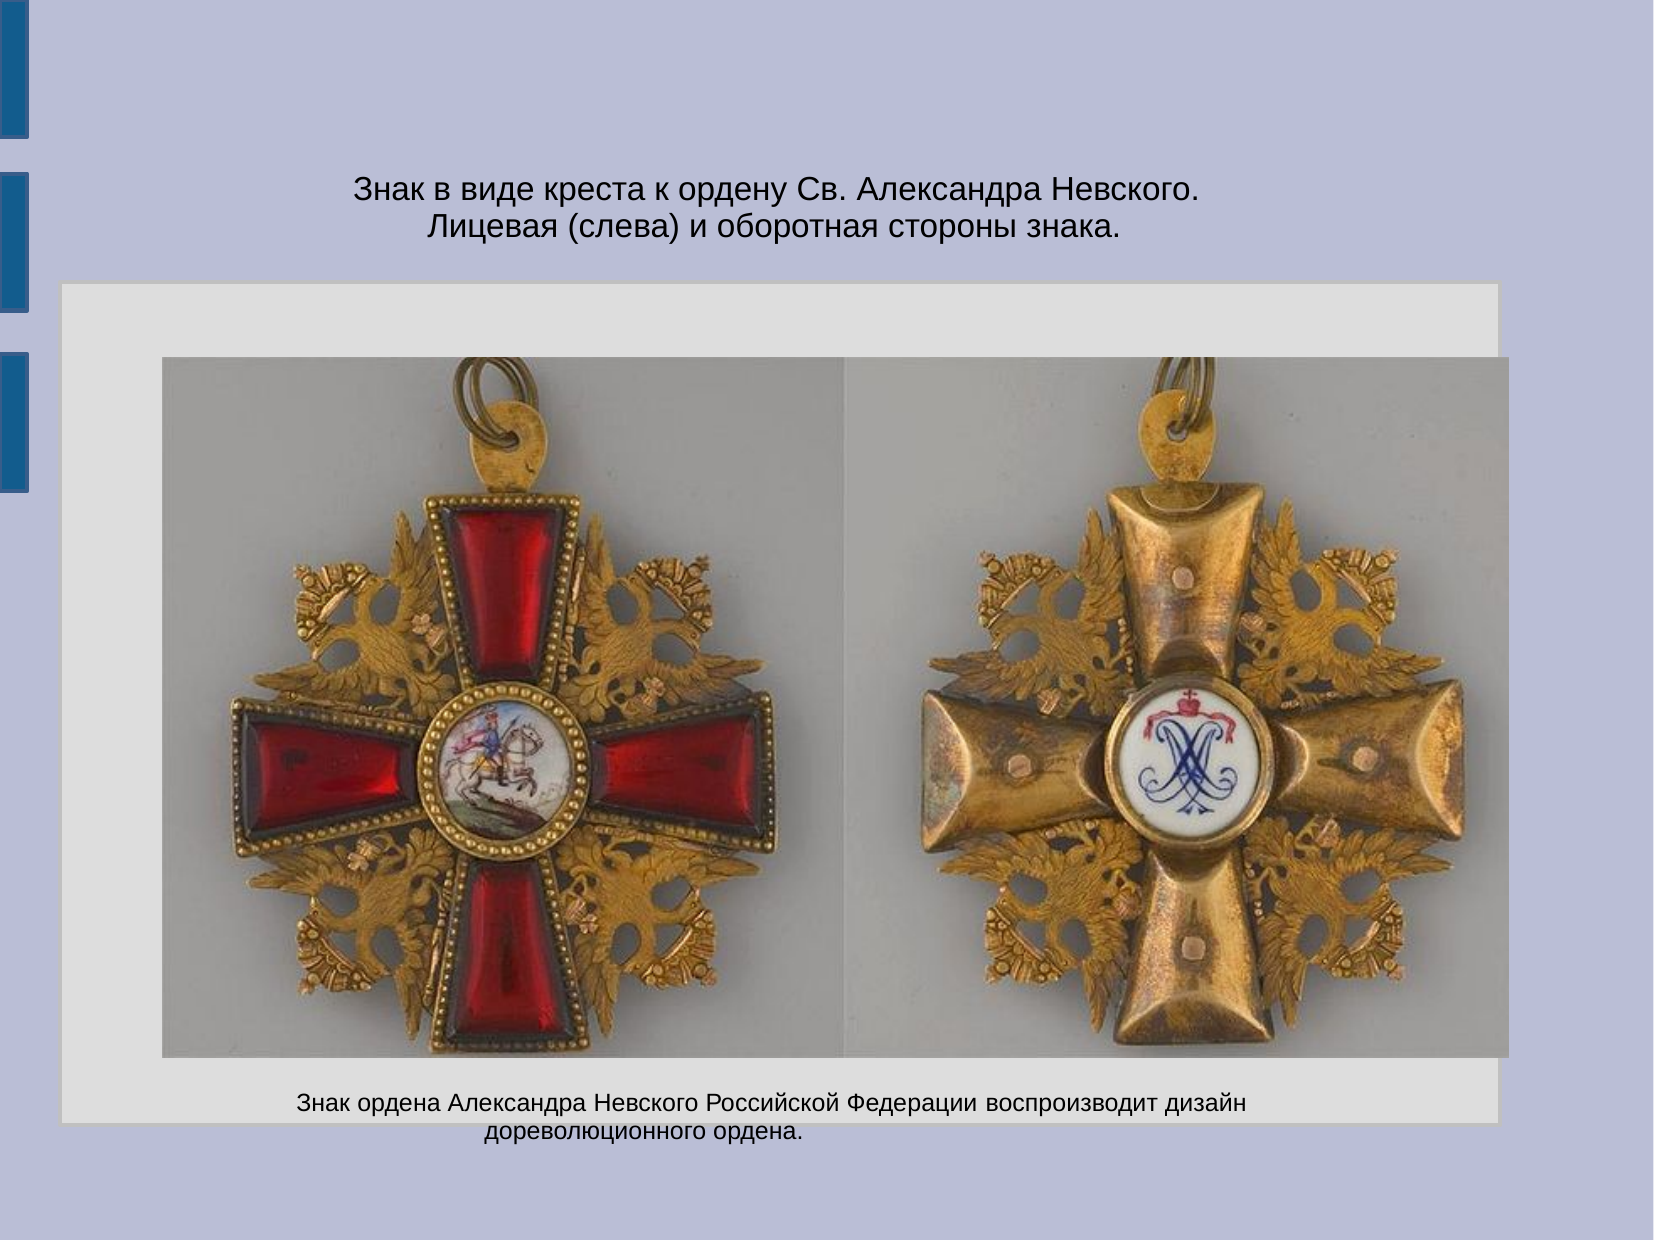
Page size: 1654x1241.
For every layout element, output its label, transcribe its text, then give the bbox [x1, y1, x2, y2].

text_box Знак ордена Александра Невского Российской Федерации воспроизводит дизайн дореволюционного ордена. [162, 1081, 1520, 1160]
picture [162, 357, 1509, 1058]
text_box Знак в виде креста к ордену Св. Александра Невского. Лицевая (слева) и оборотная стороны знака. [162, 162, 1515, 262]
